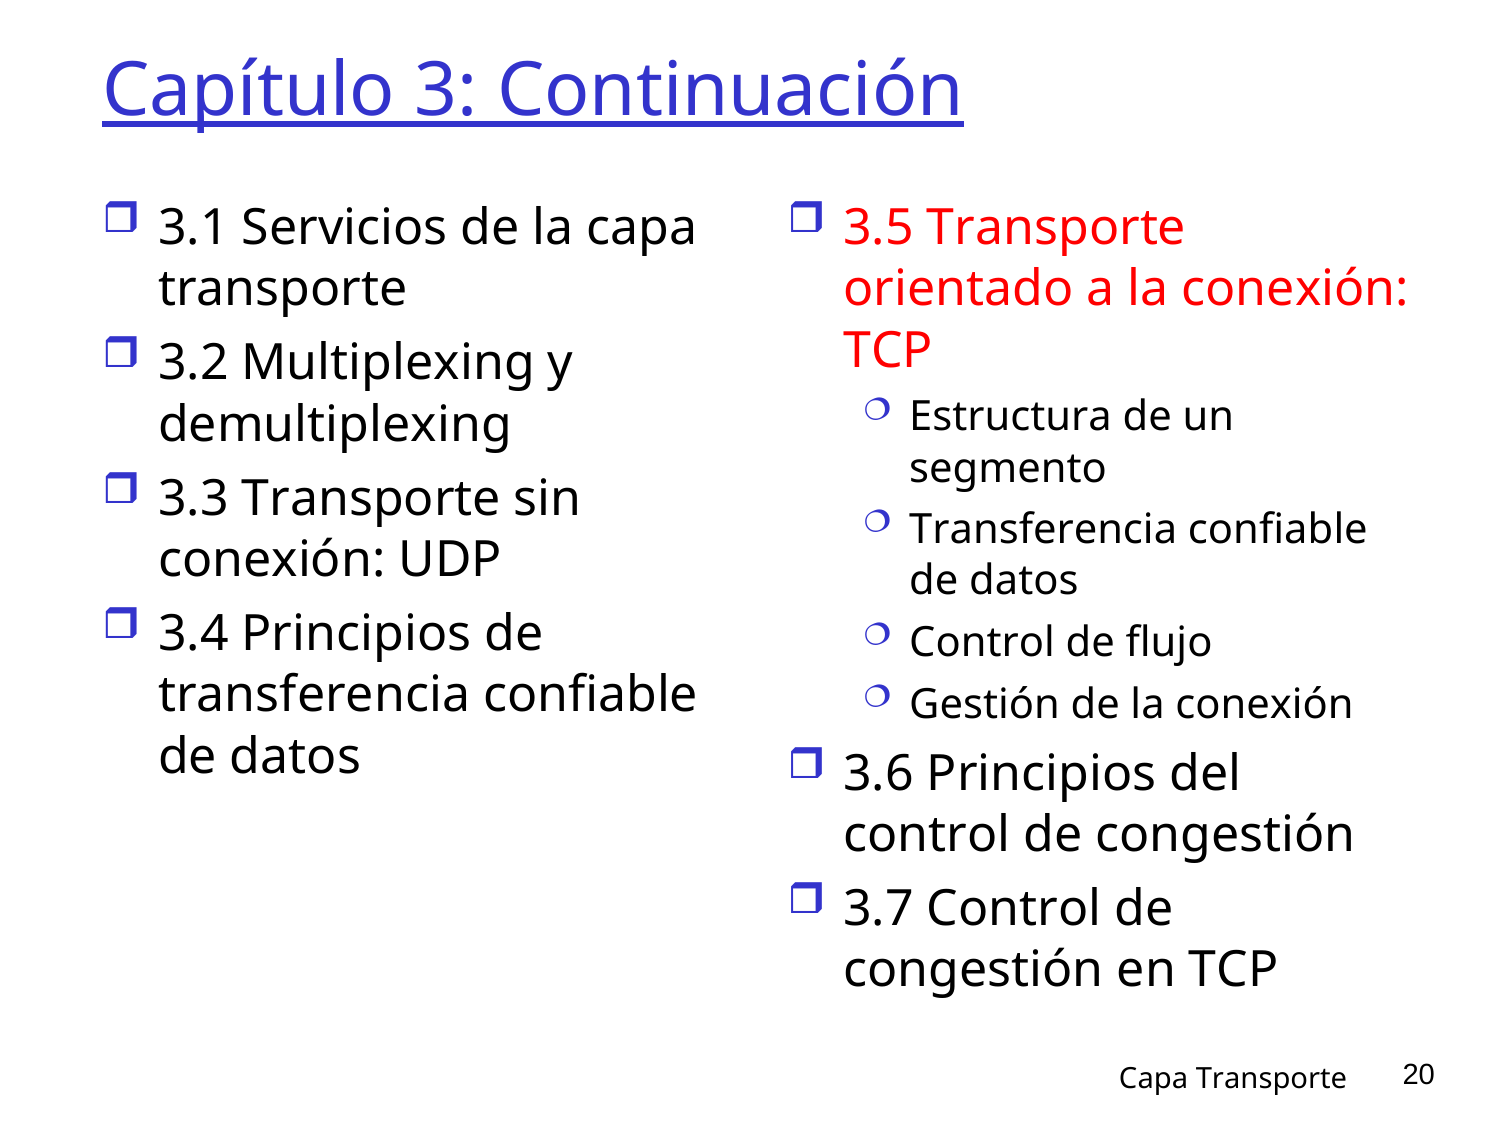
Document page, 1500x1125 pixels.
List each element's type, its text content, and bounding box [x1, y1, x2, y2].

title Capítulo 3: Continuación [87, 23, 1463, 150]
list 3.5 Transporte orientado a la conexión: TCP Estructura de un segmento Transferencia confiable de datos Control de flujo Gestión de la conexión 3.6 Principios del control de congestión 3.7 Control de congestión en TCP [772, 187, 1426, 1025]
list 3.1 Servicios de la capa transporte 3.2 Multiplexing y demultiplexing 3.3 Transporte sin conexión: UDP 3.4 Principios de transferencia confiable de datos [87, 187, 741, 1025]
